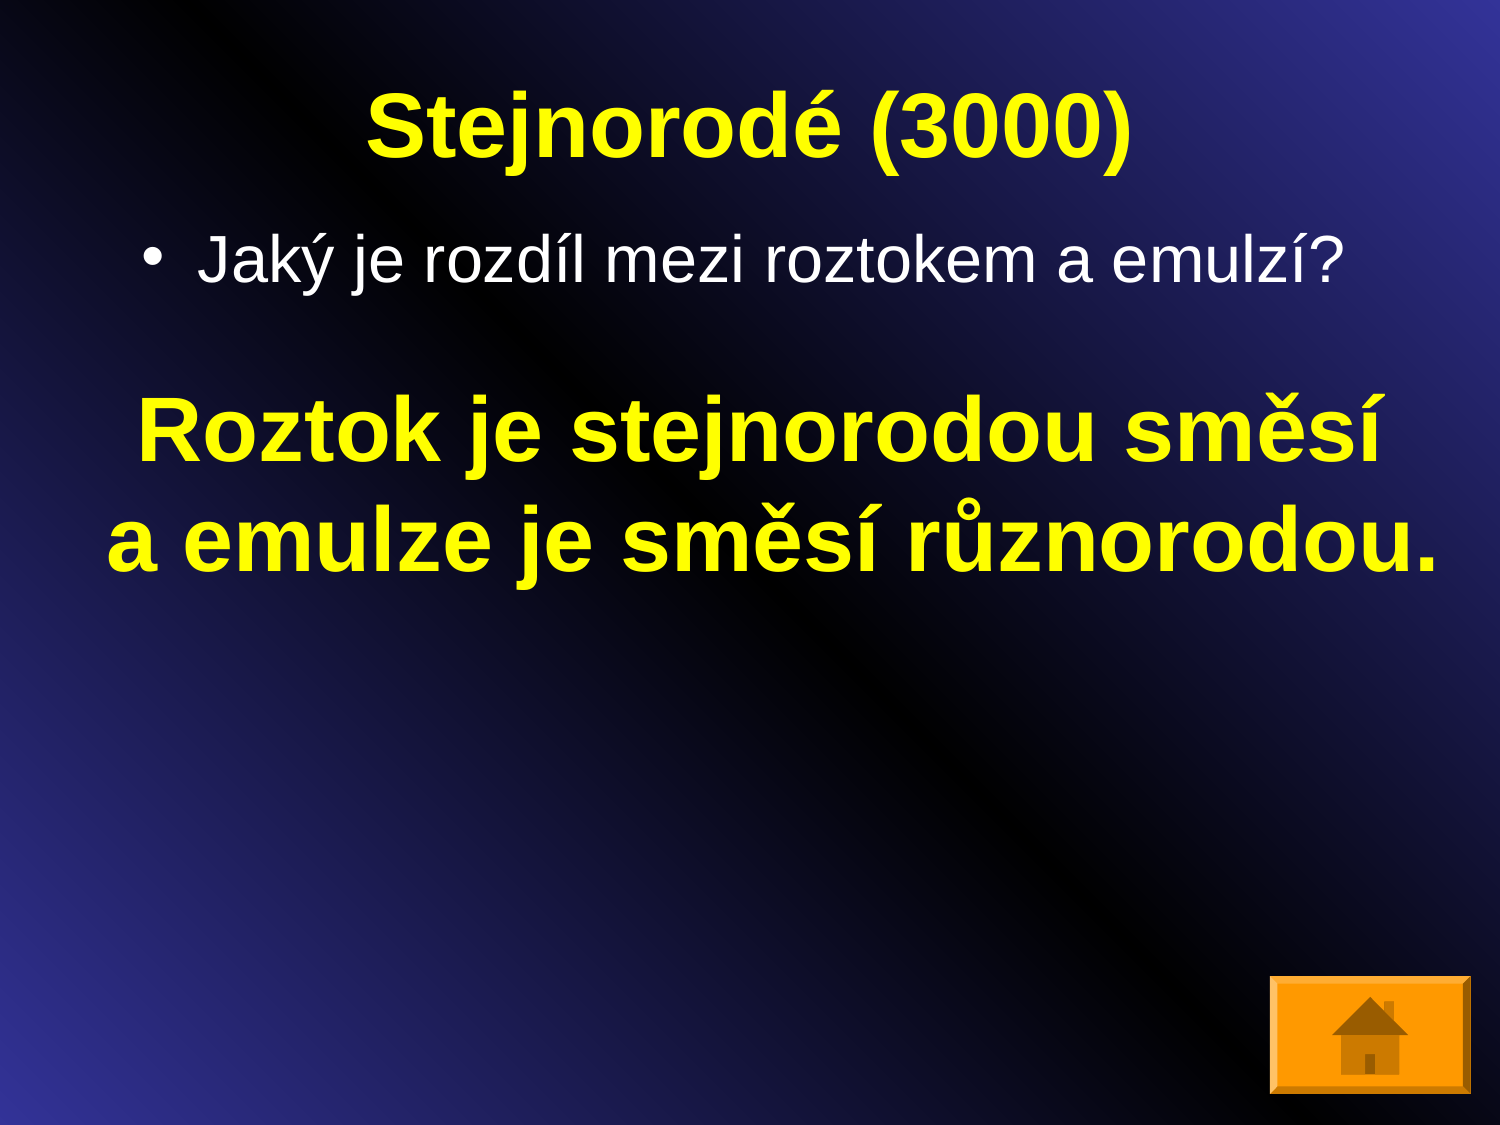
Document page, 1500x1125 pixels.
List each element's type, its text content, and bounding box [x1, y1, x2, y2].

text_box [1271, 976, 1471, 1094]
title Stejnorodé (3000) [75, 45, 1426, 197]
list Jaký je rozdíl mezi roztokem a emulzí? [112, 207, 1377, 339]
text_box Roztok je stejnorodou směsí a emulze je směsí různorodou. [88, 361, 1459, 598]
